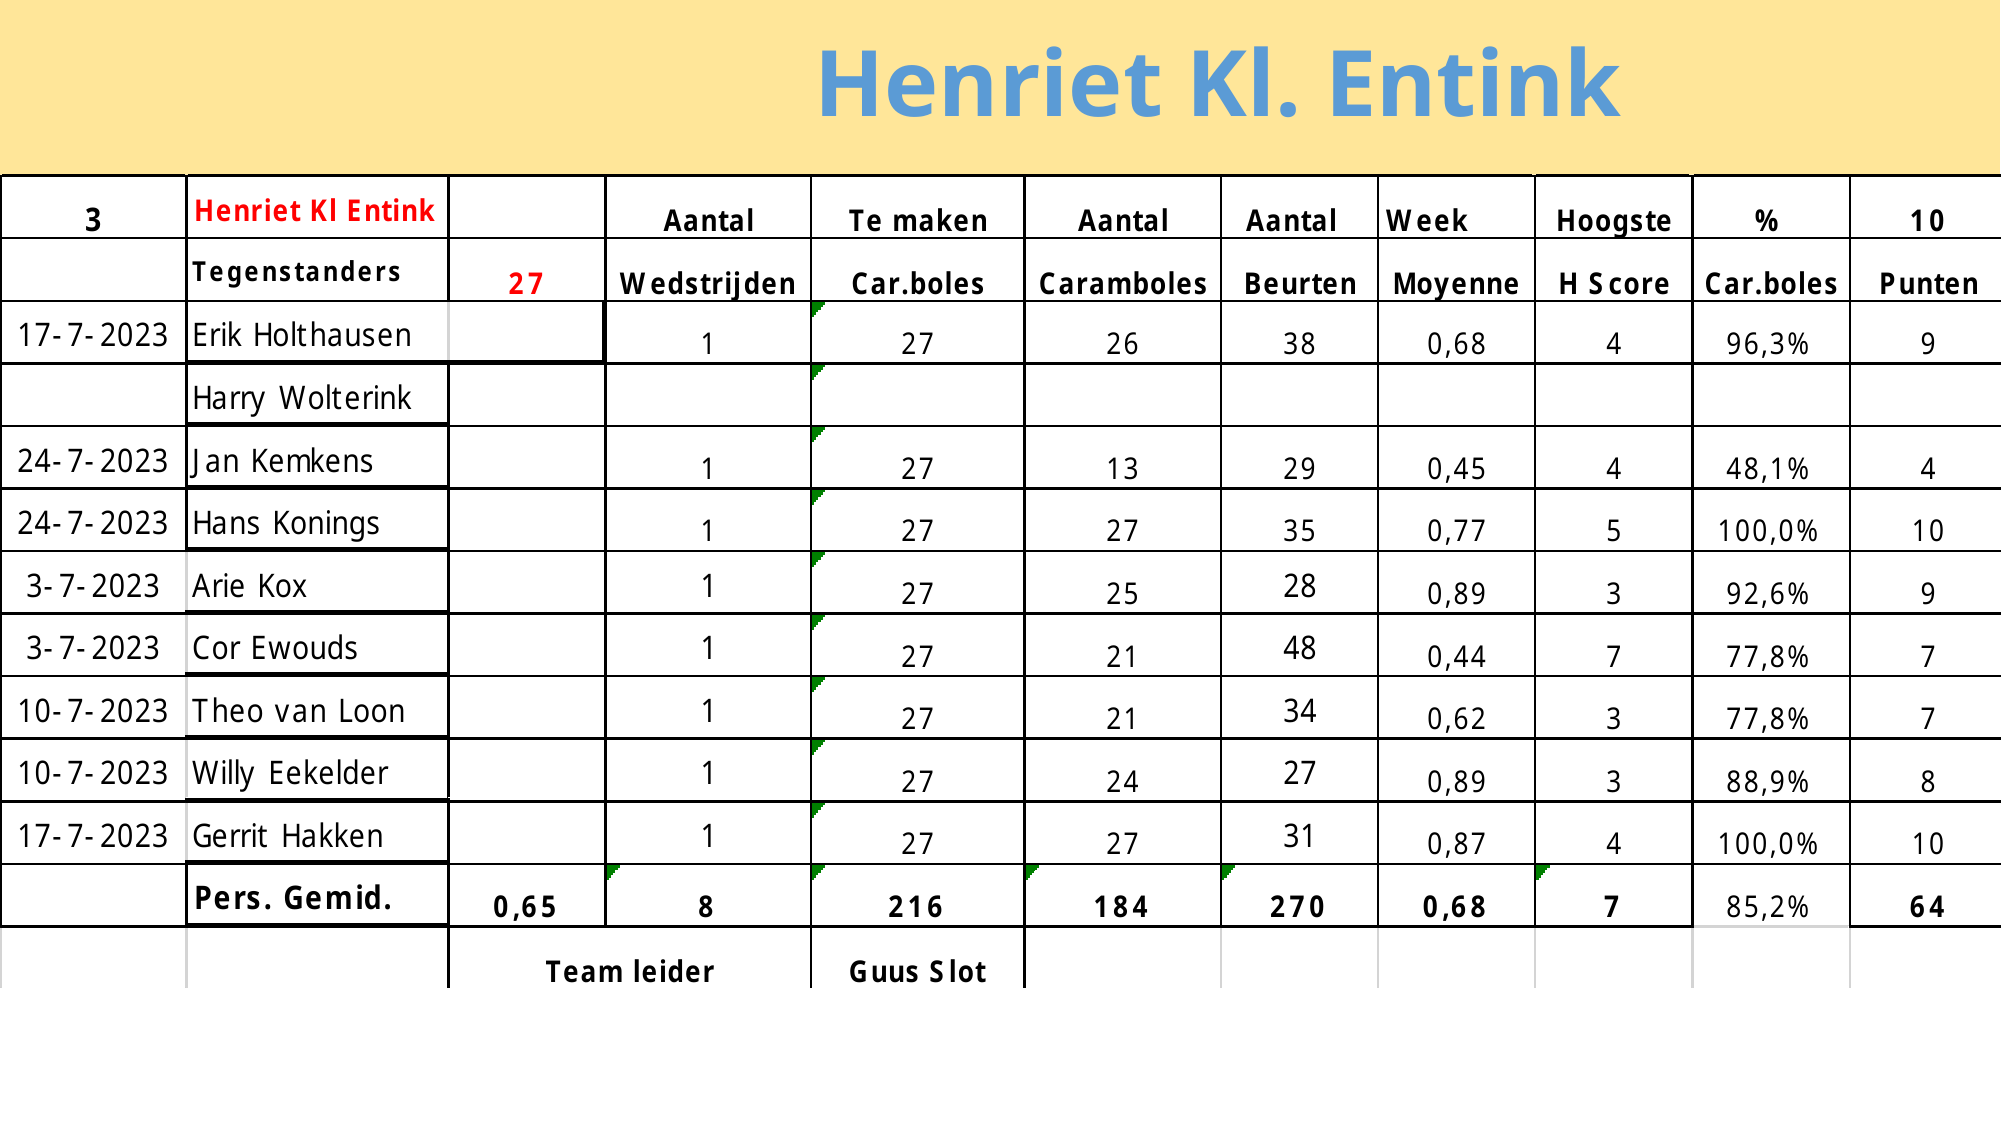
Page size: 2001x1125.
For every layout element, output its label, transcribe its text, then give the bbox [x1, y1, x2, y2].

picture [0, 174, 2000, 991]
title Henriet Kl. Entink [0, 0, 2000, 174]
